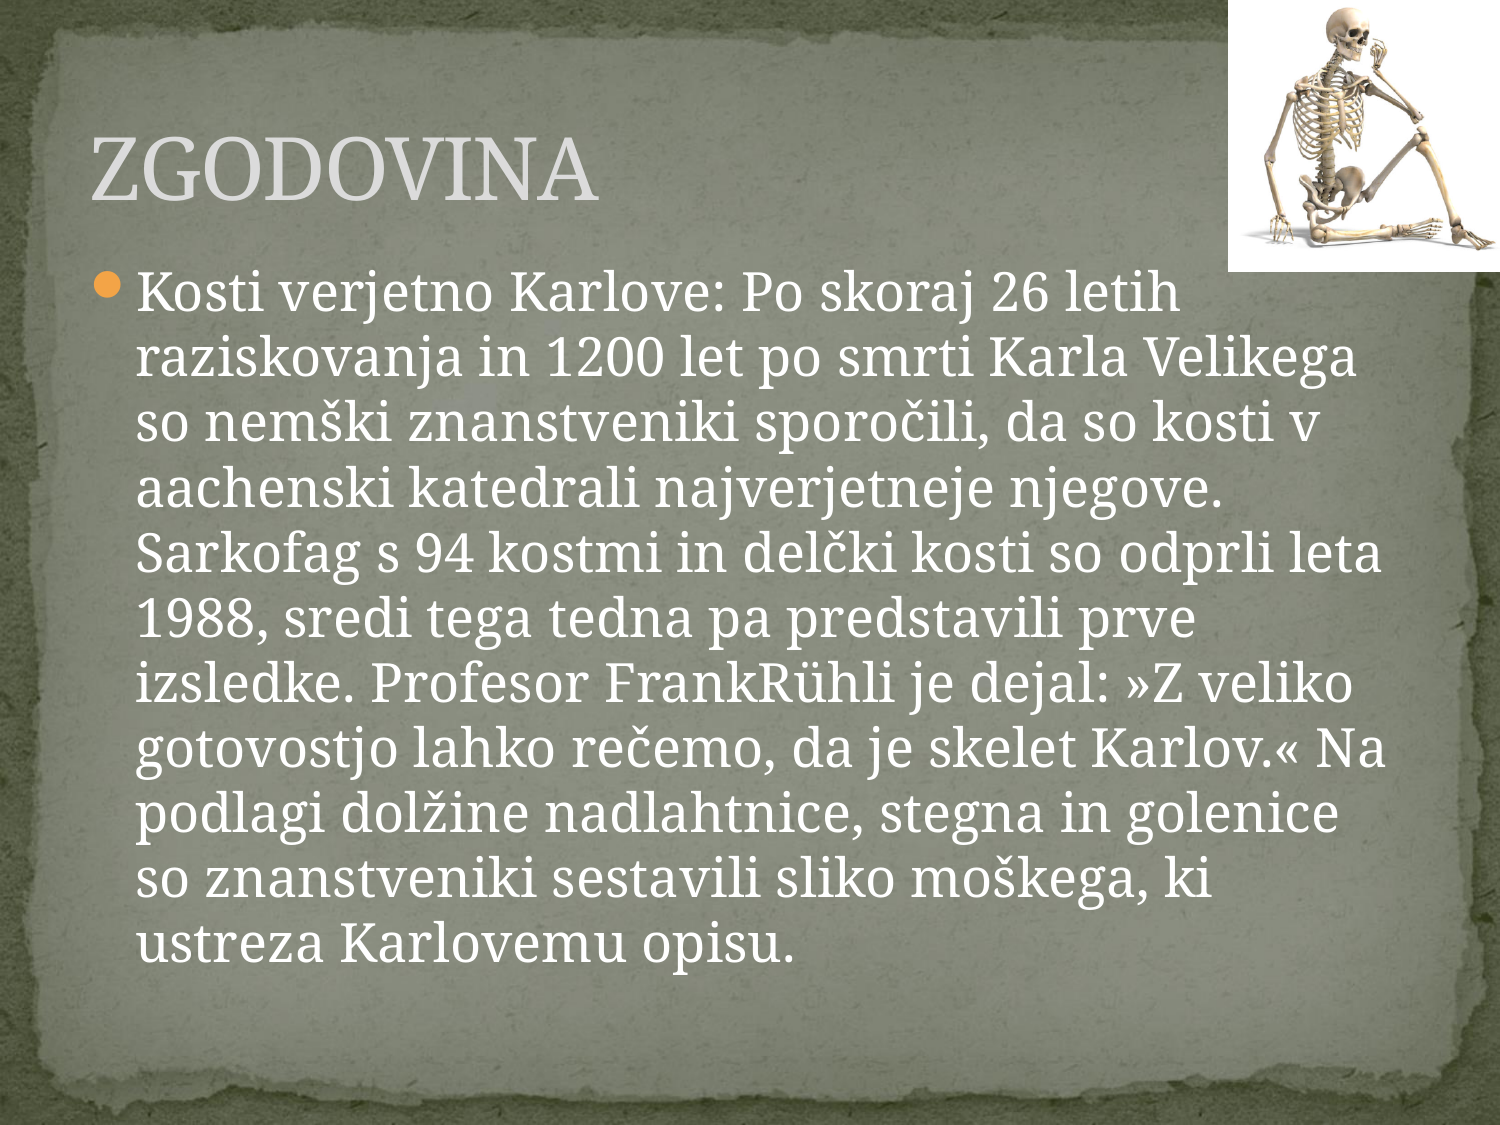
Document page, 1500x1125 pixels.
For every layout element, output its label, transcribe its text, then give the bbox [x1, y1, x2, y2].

picture [0, 0, 1500, 1125]
list Kosti verjetno Karlove: Po skoraj 26 letih raziskovanja in 1200 let po smrti Karla Velikega so nemški znanstveniki sporočili, da so kosti v aachenski katedrali najverjetneje njegove. Sarkofag s 94 kostmi in delčki kosti so odprli leta 1988, sredi tega tedna pa predstavili prve izsledke. Profesor FrankRühli je dejal: »Z veliko gotovostjo lahko rečemo, da je skelet Karlov.« Na podlagi dolžine nadlahtnice, stegna in golenice so znanstveniki sestavili sliko moškega, ki ustreza Karlovemu opisu. [75, 249, 1425, 1000]
title ZGODOVINA [75, 24, 1228, 225]
